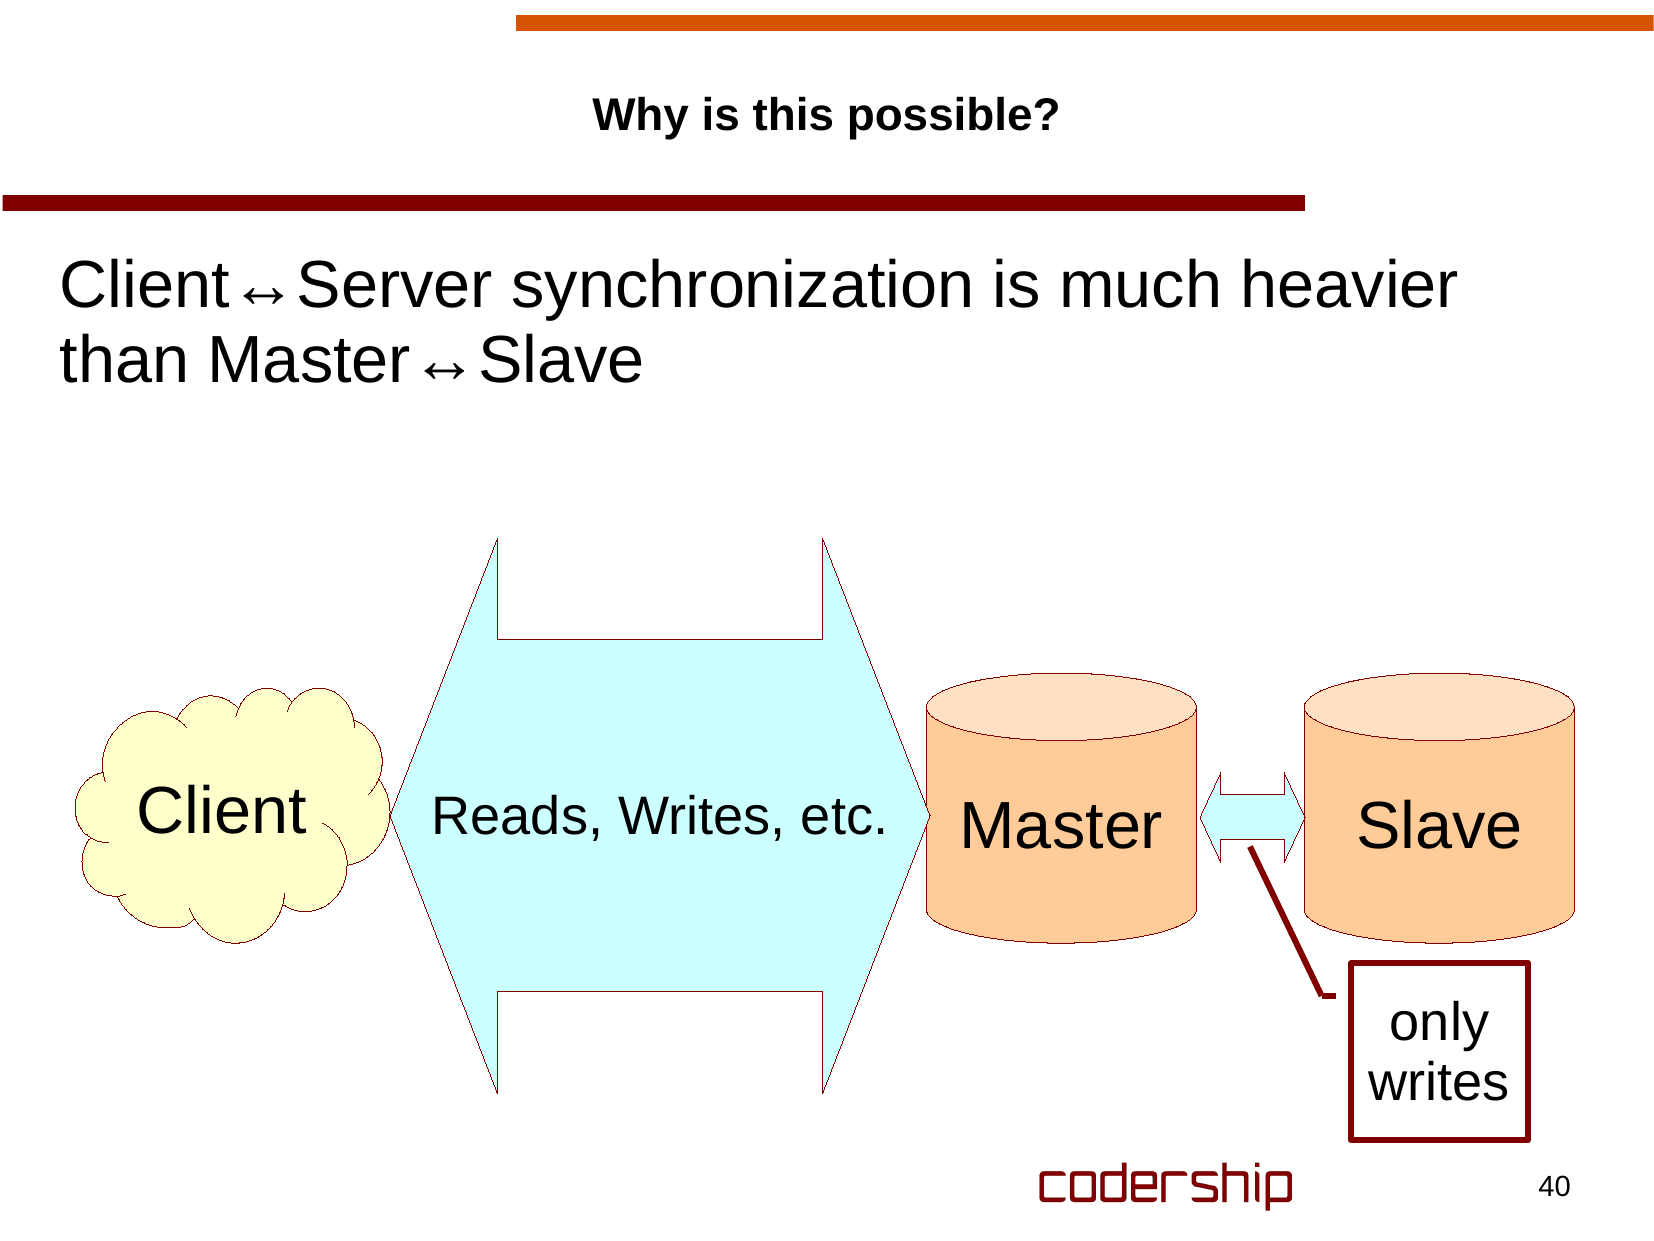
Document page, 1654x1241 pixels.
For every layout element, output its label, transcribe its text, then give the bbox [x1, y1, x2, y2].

text_box only writes [1351, 963, 1528, 1140]
text_box Client [75, 688, 391, 944]
text_box [1200, 772, 1306, 863]
title Why is this possible? [82, 49, 1571, 181]
text_box Slave [1304, 709, 1575, 944]
picture [2, 195, 1305, 211]
text_box Client↔Server synchronization is much heavier than Master↔Slave [45, 240, 1606, 405]
picture [1035, 1158, 1296, 1215]
text_box Reads, Writes, etc. [390, 538, 931, 1094]
picture [516, 15, 1654, 31]
text_box Master [926, 709, 1197, 944]
